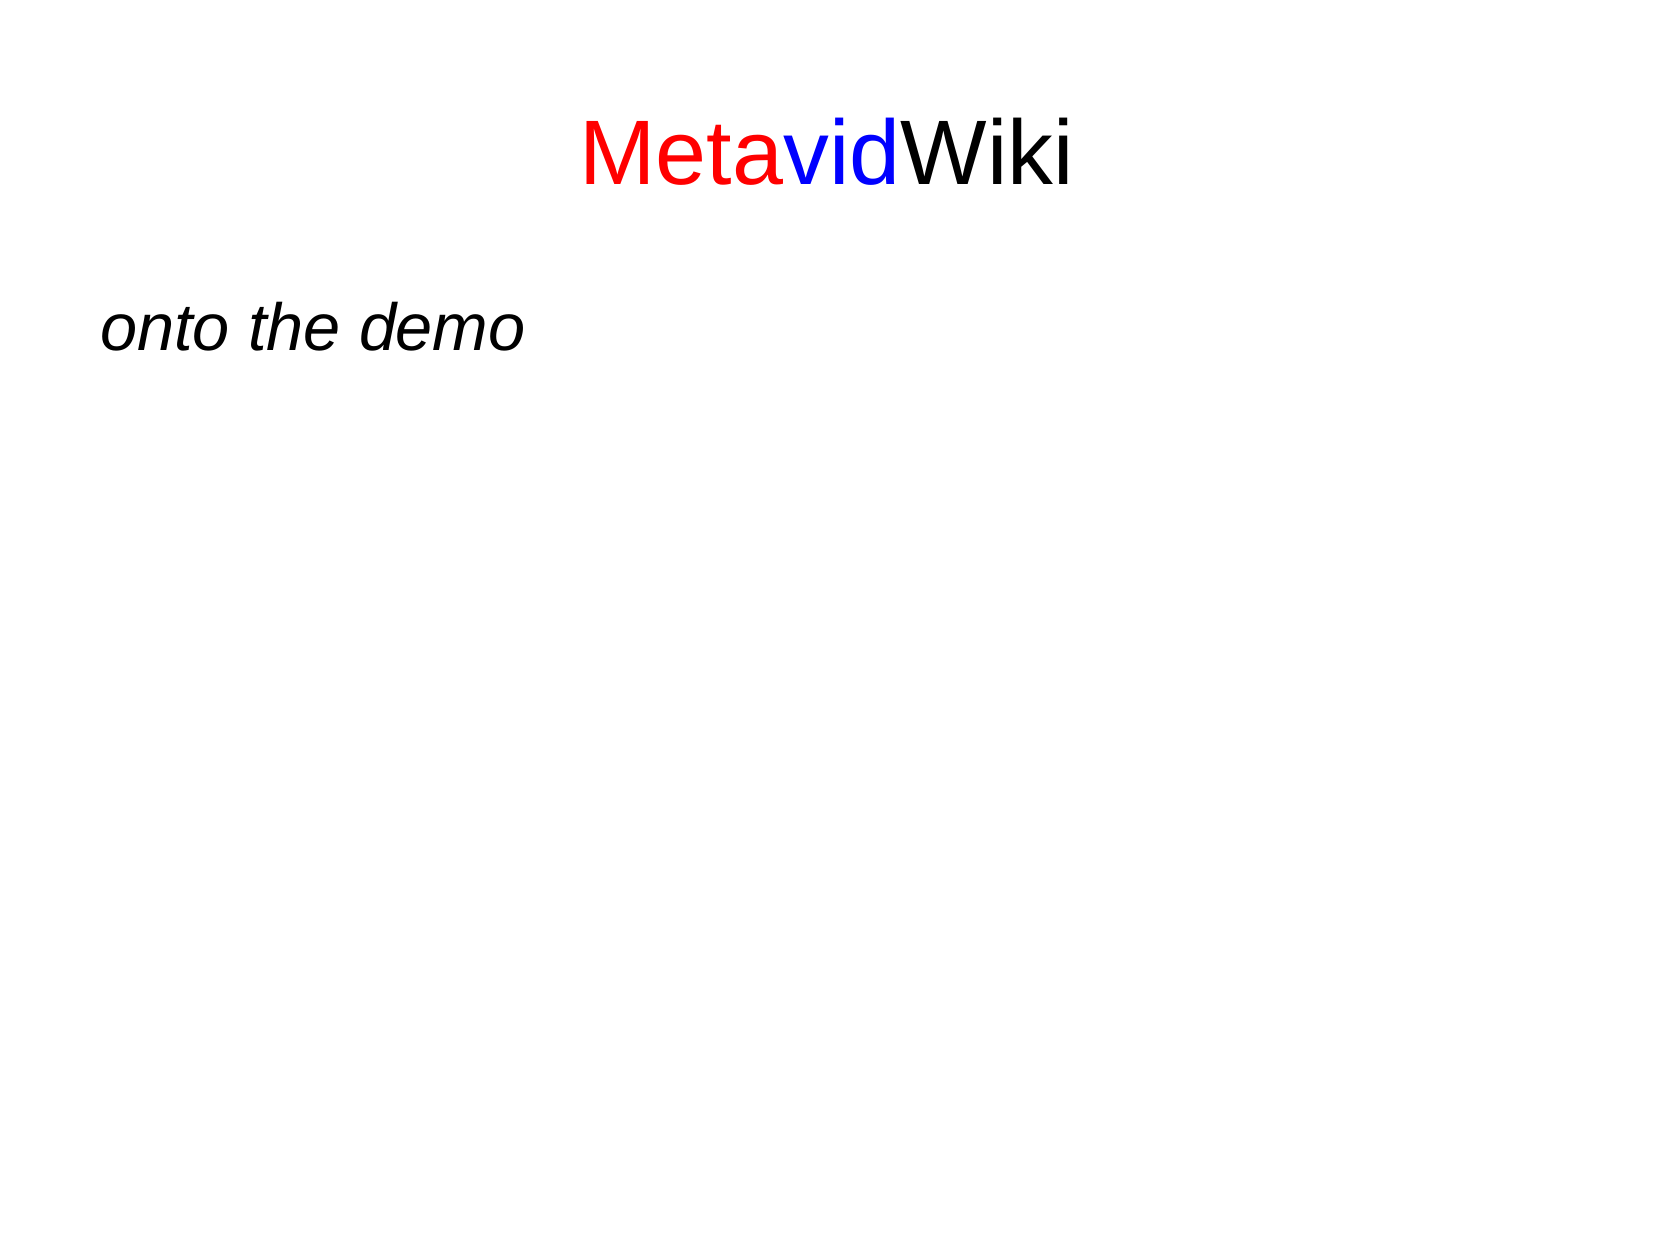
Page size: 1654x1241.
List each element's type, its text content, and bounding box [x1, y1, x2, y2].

list onto the demo [82, 290, 1571, 1094]
title MetavidWiki [82, 56, 1571, 250]
